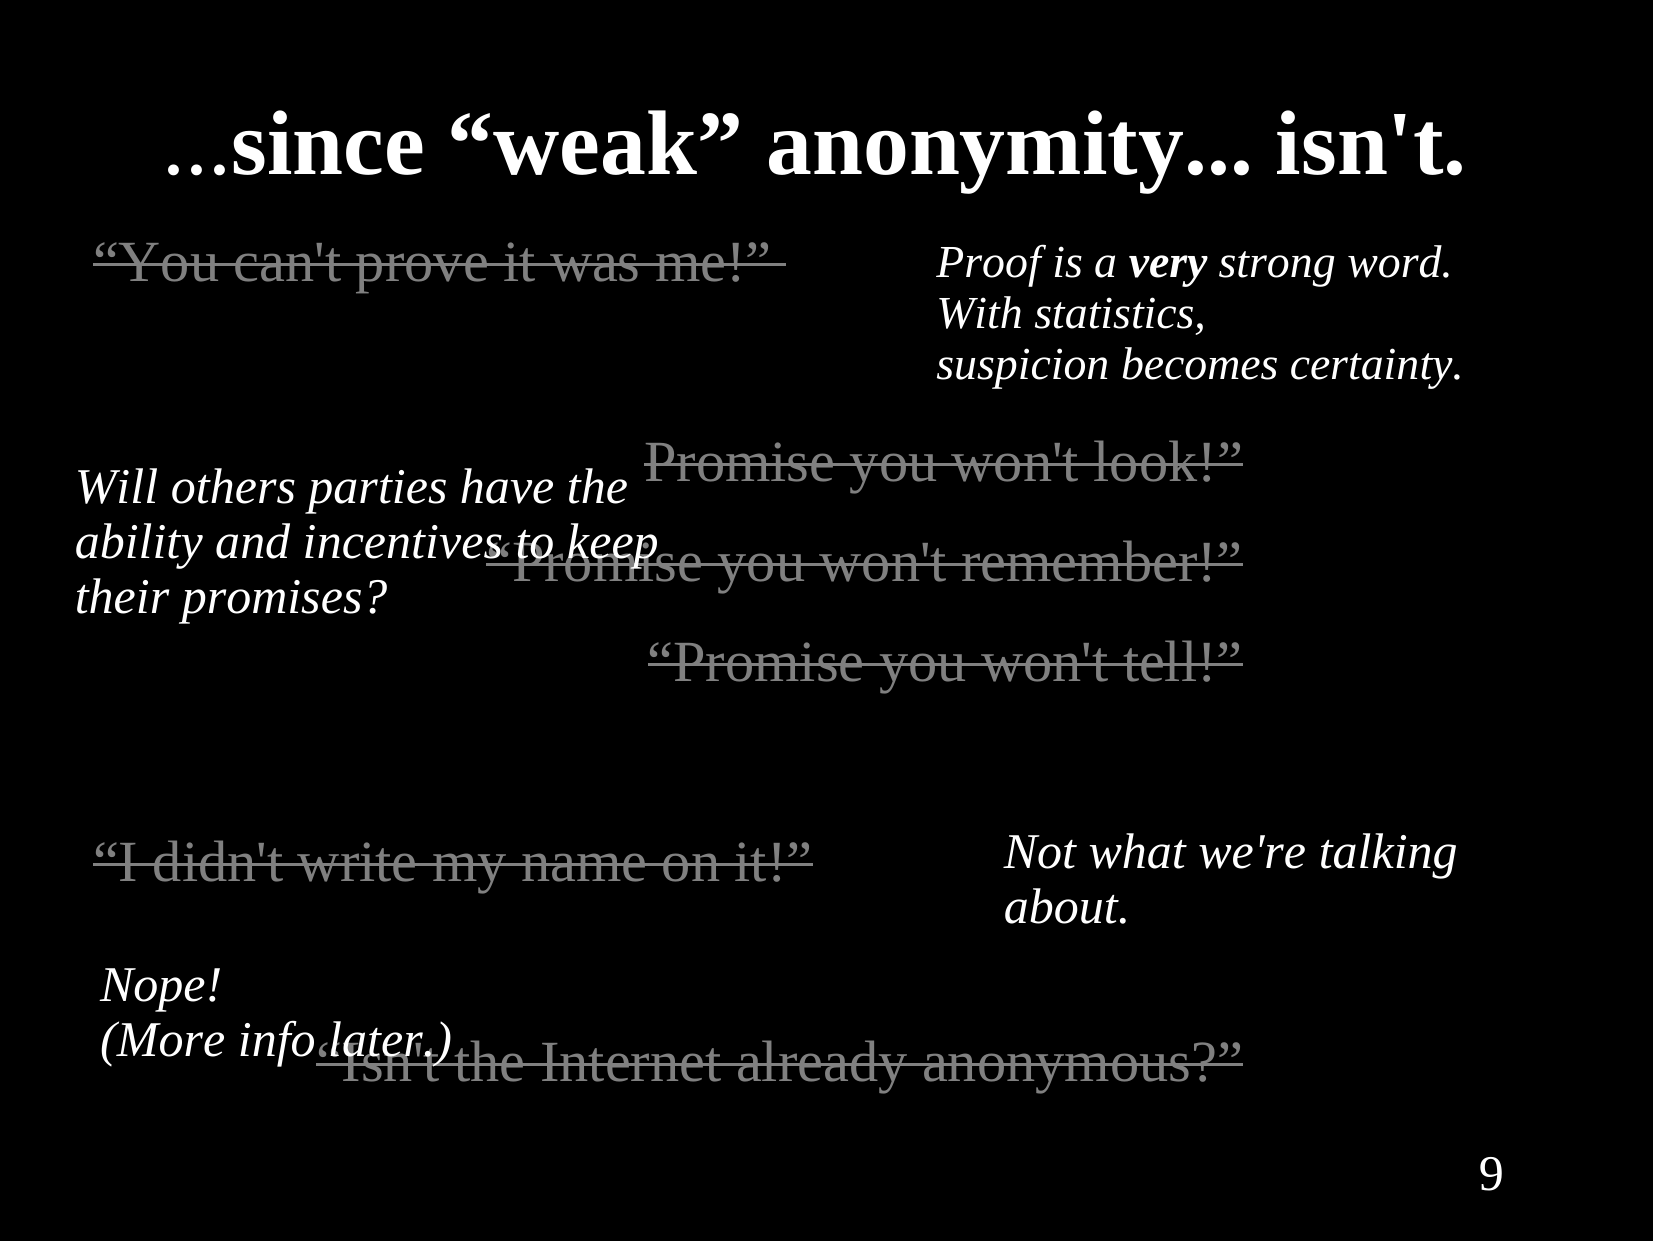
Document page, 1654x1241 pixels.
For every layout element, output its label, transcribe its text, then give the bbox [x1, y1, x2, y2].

text_box Proof is a very strong word. With statistics, suspicion becomes certainty. [901, 236, 1653, 422]
title ...since “weak” anonymity... isn't. [121, 56, 1534, 230]
text_box Nope! (More info later.) [100, 956, 491, 1098]
text_box Will others parties have the ability and incentives to keep their promises? [74, 458, 667, 639]
text_box Not what we're talking about. [1003, 823, 1539, 944]
text_box “You can't prove it was me!” Promise you won't look!” “Promise you won't remember!” “Promise you won't tell!” “I didn't write my name on it!” “Isn't the Internet already anonymous?” [93, 229, 1522, 1194]
